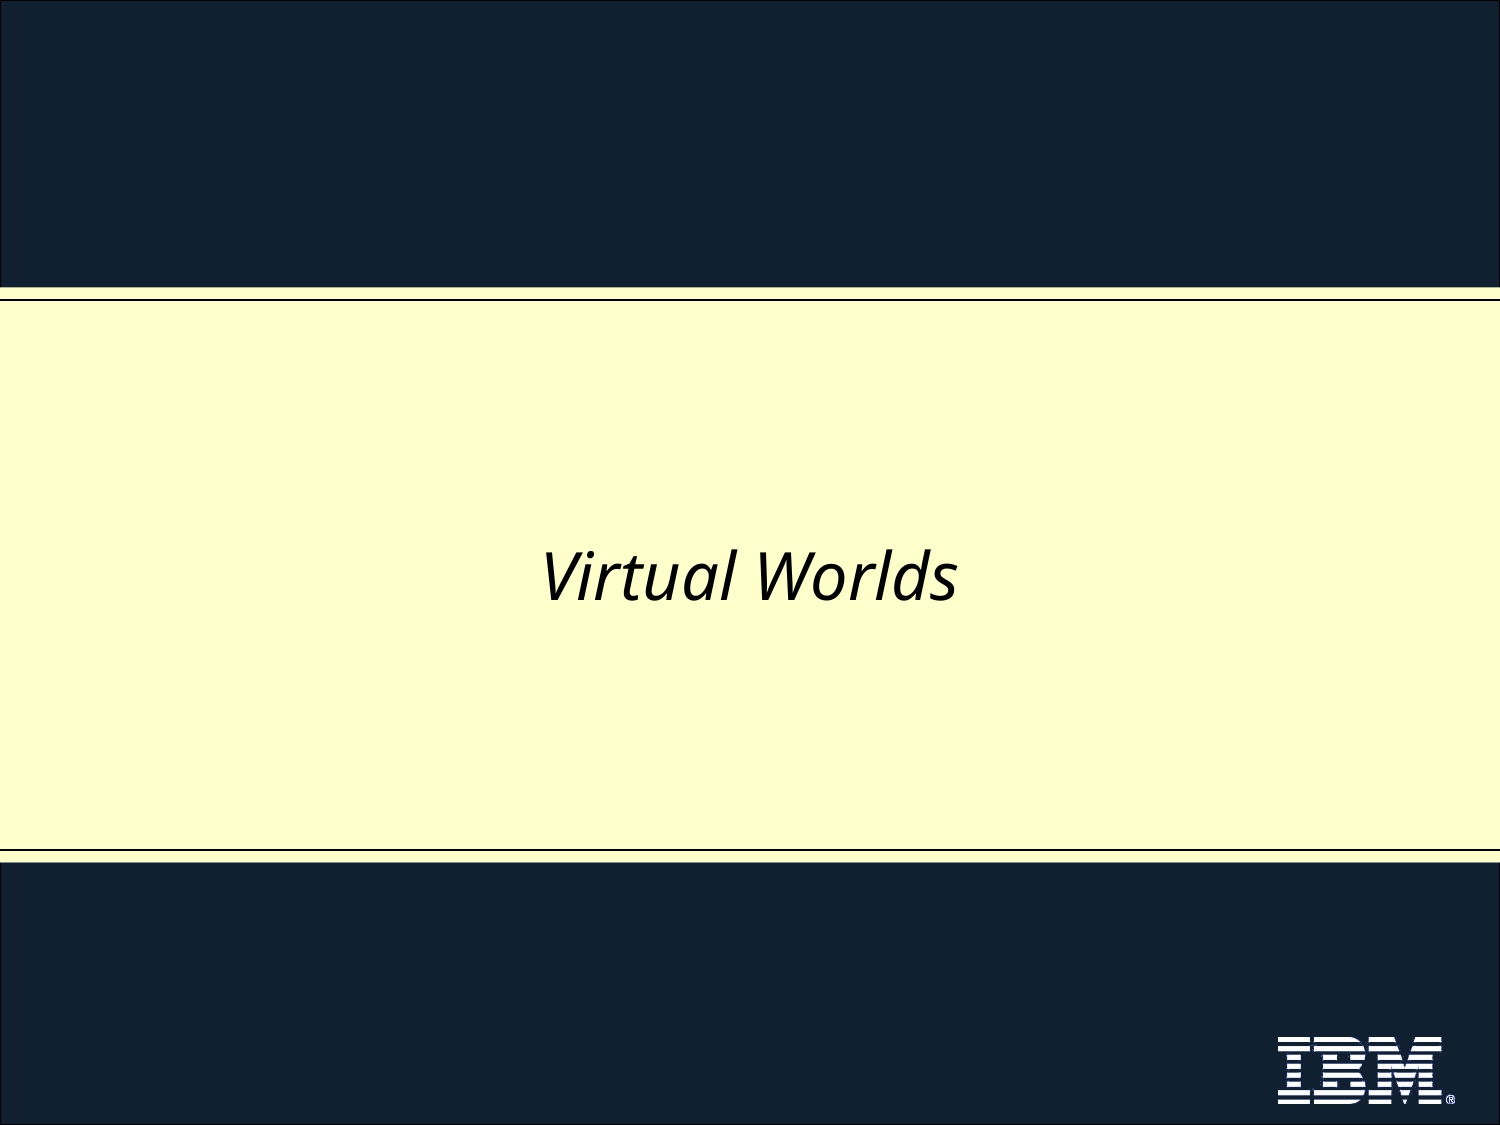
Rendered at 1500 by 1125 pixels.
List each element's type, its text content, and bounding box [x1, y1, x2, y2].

text_box Virtual Worlds [0, 851, 1500, 863]
picture [1278, 1037, 1484, 1104]
text_box Virtual Worlds [0, 301, 1500, 849]
text_box Virtual Worlds [0, 287, 1500, 299]
